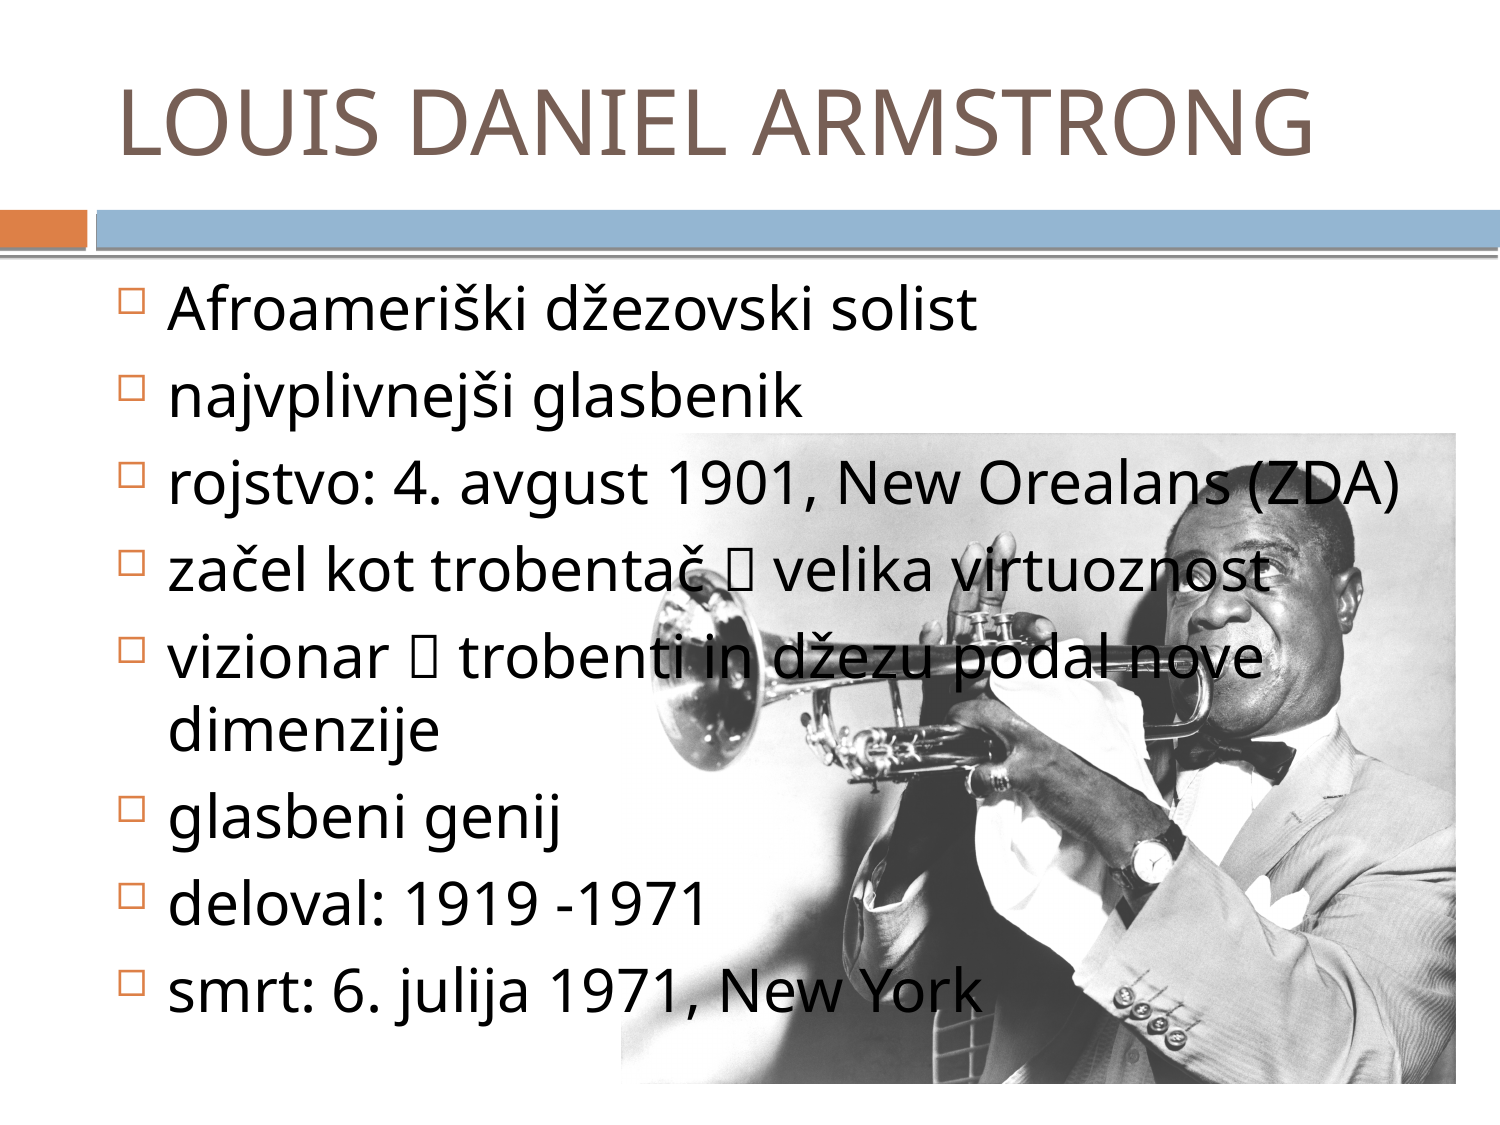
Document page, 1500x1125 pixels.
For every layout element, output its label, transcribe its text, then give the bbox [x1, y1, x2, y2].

title LOUIS DANIEL ARMSTRONG [100, 37, 1438, 200]
list Afroameriški džezovski solist najvplivnejši glasbenik rojstvo: 4. avgust 1901, New Orealans (ZDA) začel kot trobentač  velika virtuoznost vizionar  trobenti in džezu podal nove dimenzije glasbeni genij deloval: 1919 -1971 smrt: 6. julija 1971, New York [100, 262, 1438, 1000]
picture [621, 433, 1456, 1084]
picture [899, 1000, 917, 1008]
